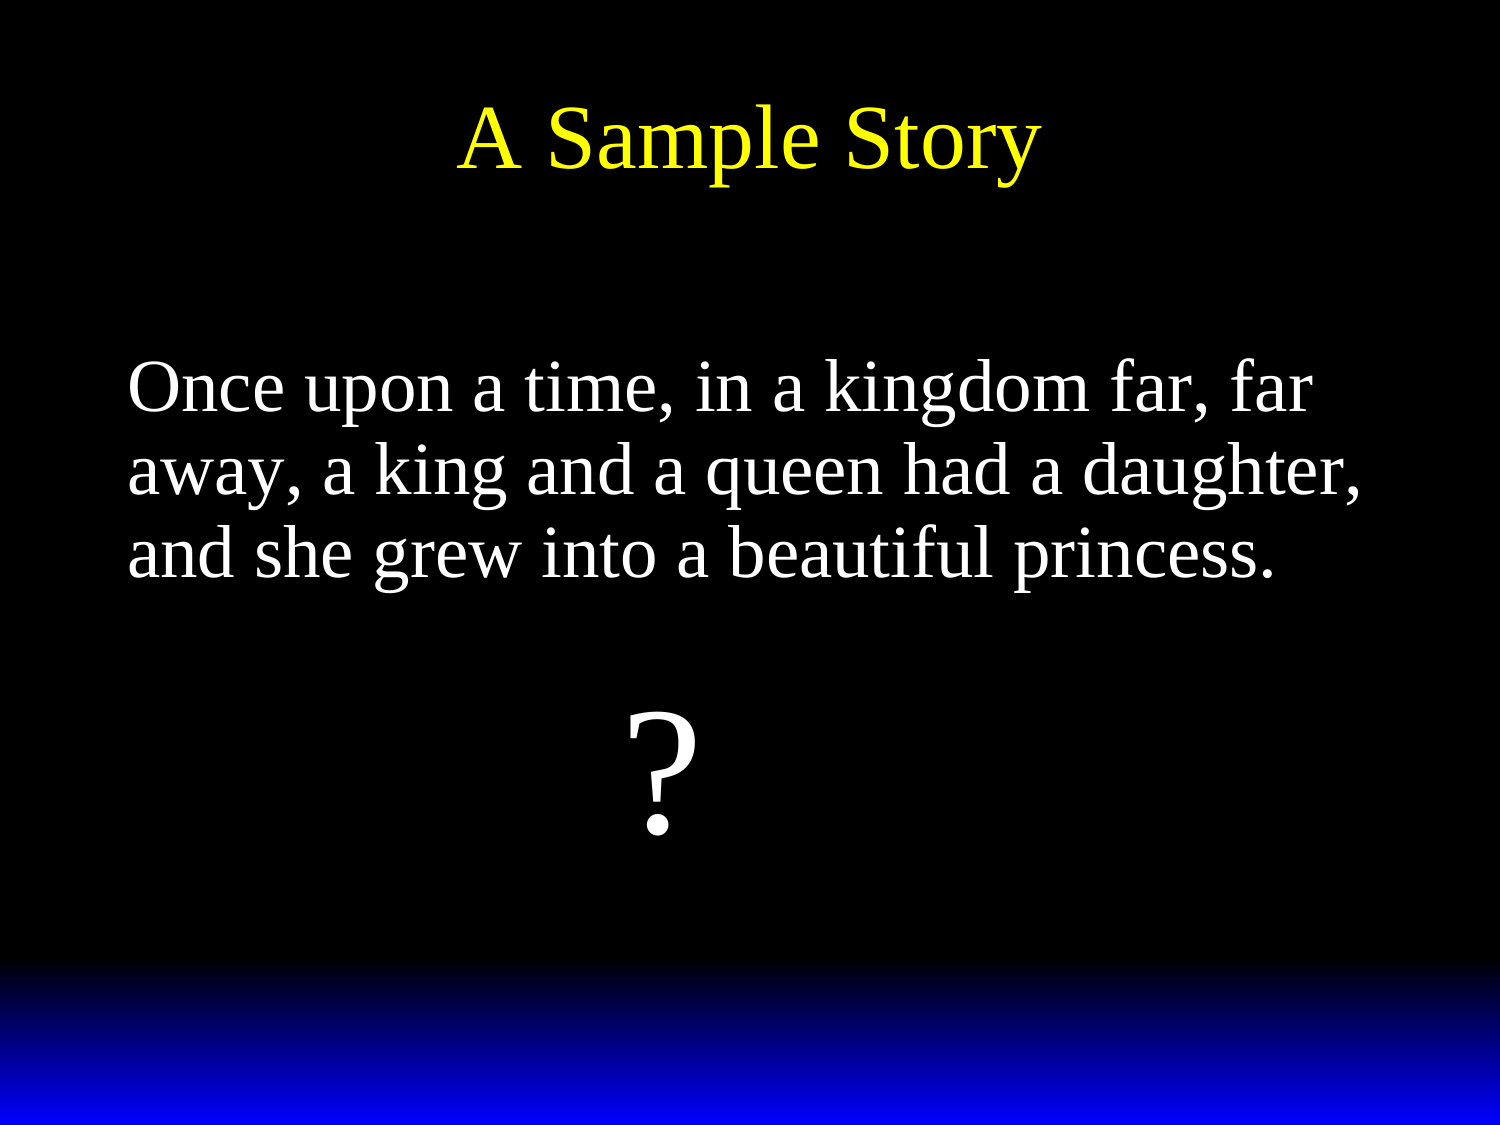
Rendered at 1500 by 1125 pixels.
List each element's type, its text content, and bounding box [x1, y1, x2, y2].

text_box Once upon a time, in a kingdom far, far away, a king and a queen had a daughter, and she grew into a beautiful princess. [112, 337, 1426, 602]
text_box ? [607, 663, 833, 881]
title A Sample Story [112, 44, 1388, 231]
